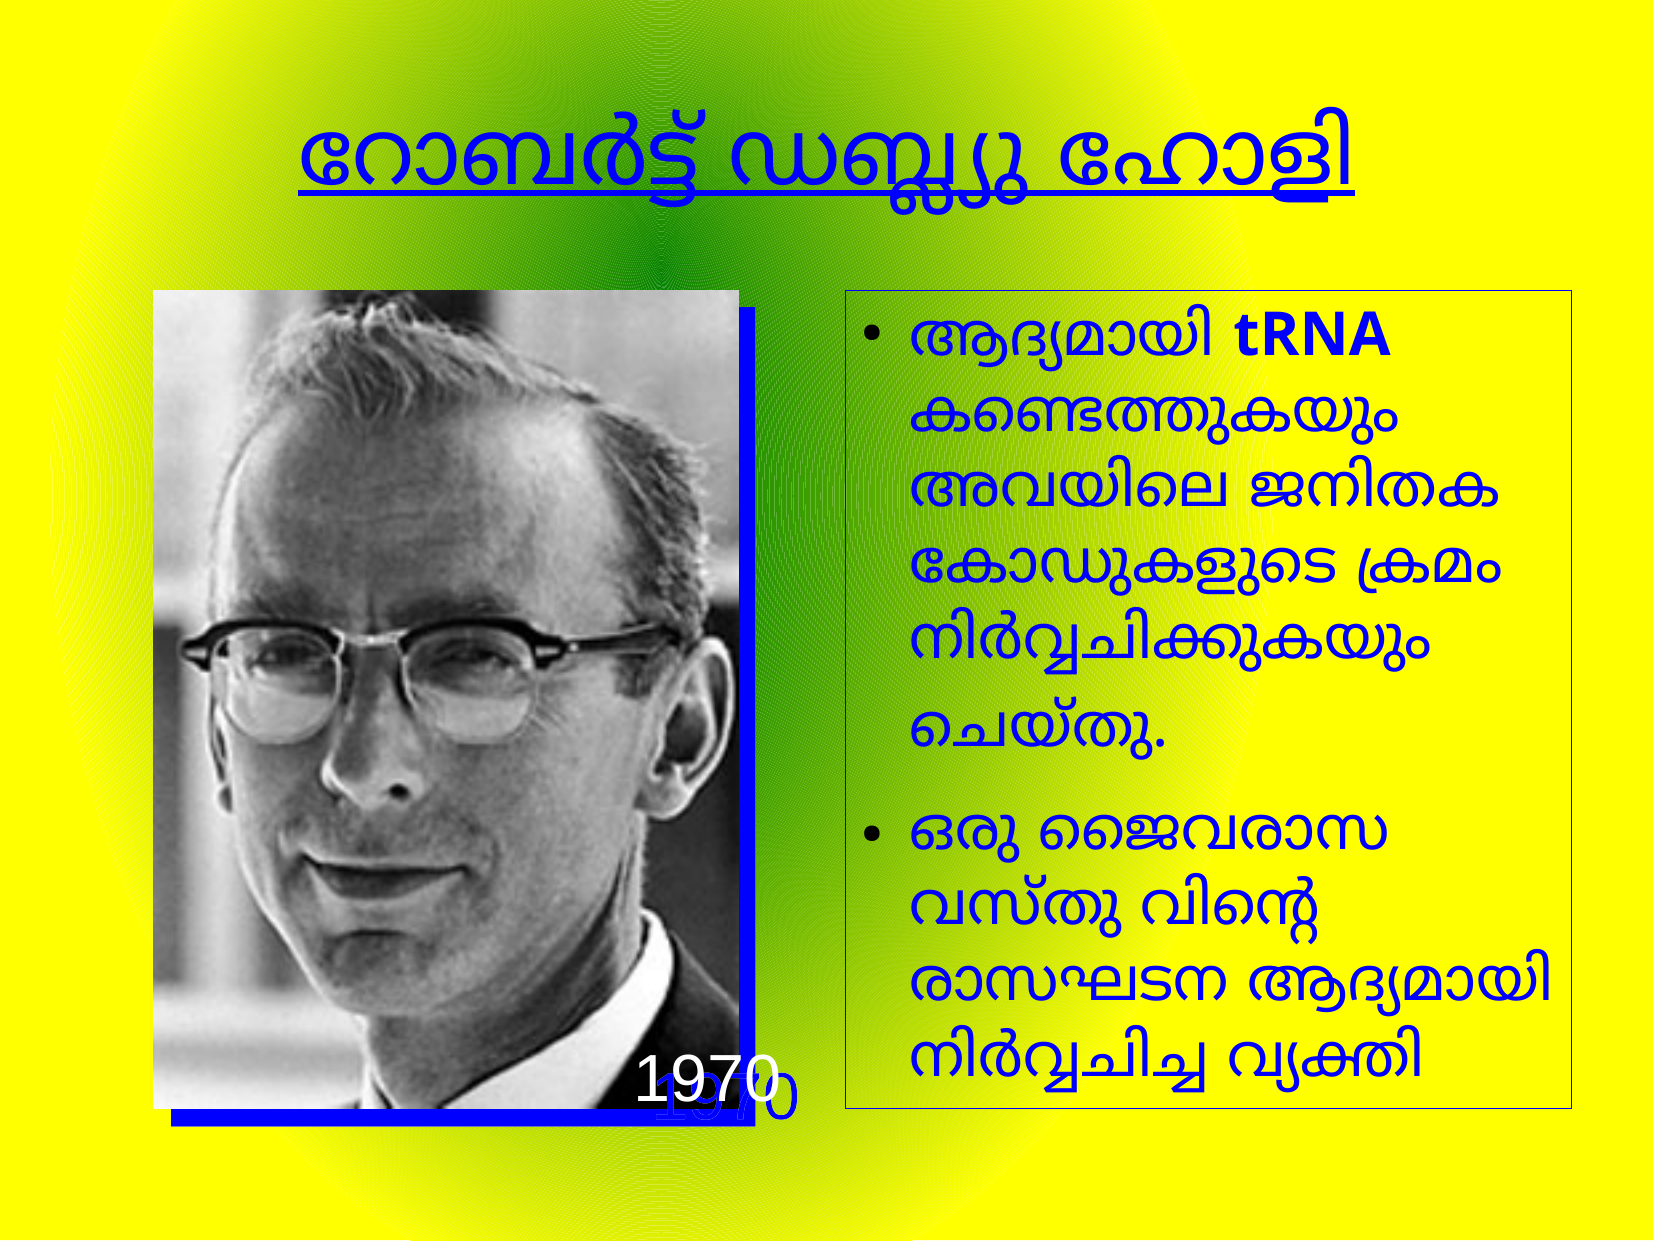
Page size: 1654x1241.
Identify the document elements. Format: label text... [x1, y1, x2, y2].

text_box 1970 [618, 1033, 798, 1124]
list ആദ്യമായി tRNA കണ്ടെത്തുകയും അവയിലെ ജനിതക കോഡുകളുടെ ക്രമം നിര്‍വ്വചിക്കുകയും ചെയ്തു. ഒരു ജൈവരാസ വസ്തു വിന്റെ രാസഘടന ആദ്യമായി നിര്‍വ്വചിച്ച വ്യക്തി [845, 290, 1572, 1109]
title റോബര്‍ട്ട് ഡബ്ല്യു ഹോളി [82, 56, 1571, 250]
picture [153, 290, 739, 1109]
